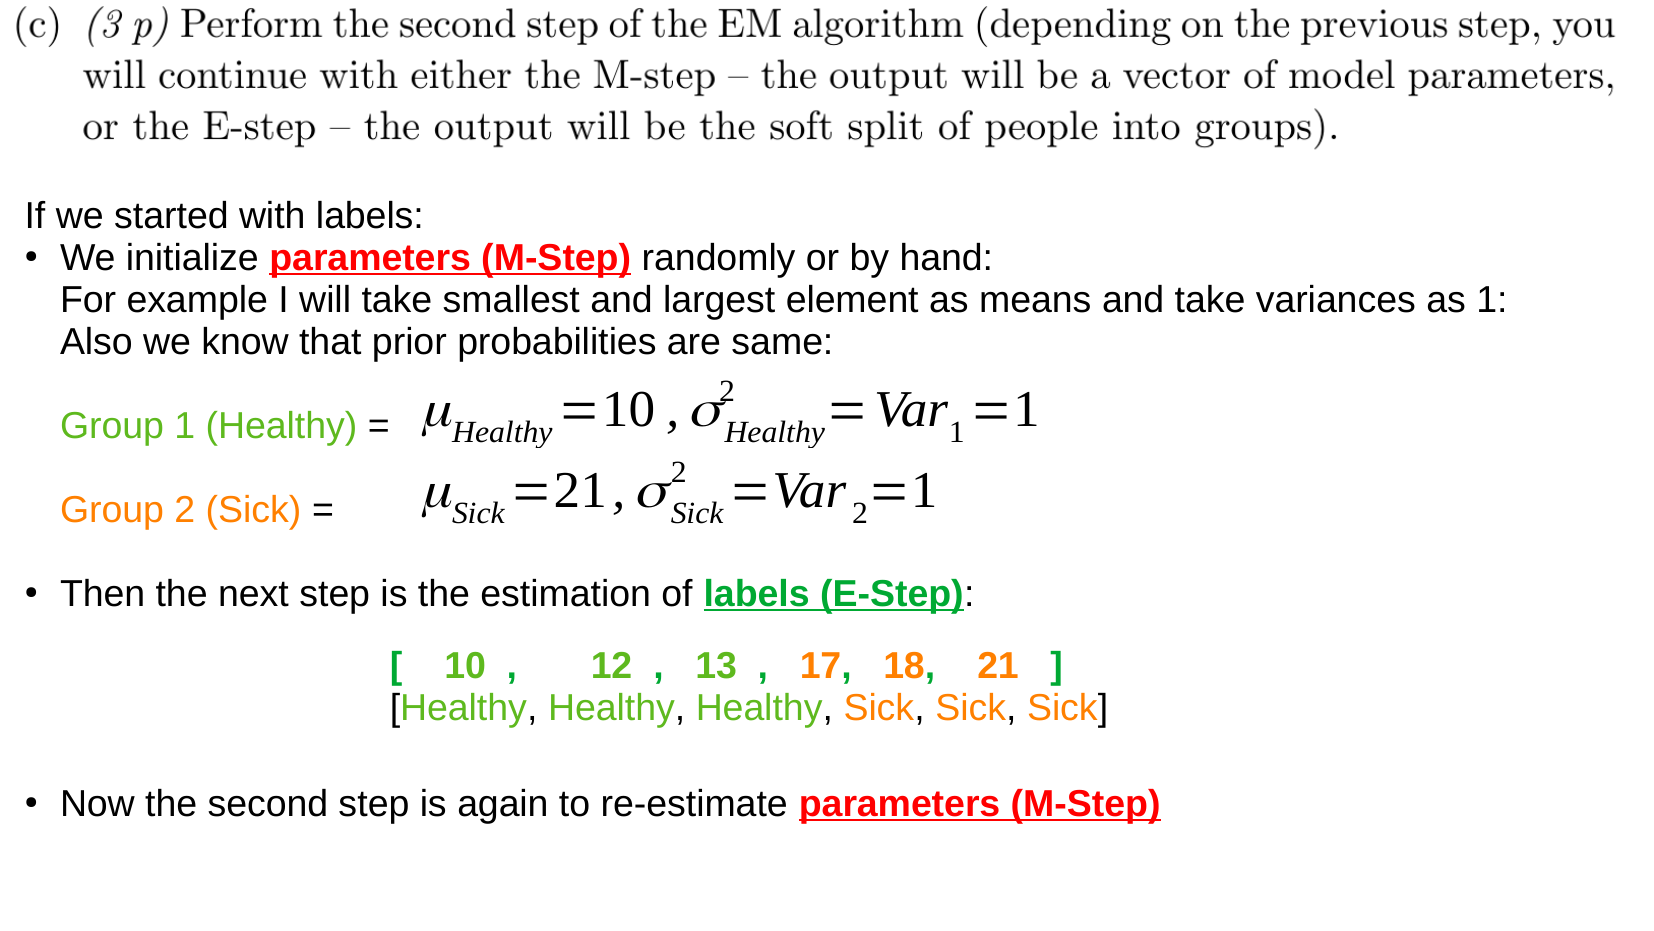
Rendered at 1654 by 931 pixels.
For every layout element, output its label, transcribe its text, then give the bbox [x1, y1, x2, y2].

picture [0, 0, 1654, 180]
text_box If we started with labels: We initialize parameters (M-Step) randomly or by hand: For example I will take smallest and largest element as means and take variances as 1: Also we know that prior probabilities are same: Group 1 (Healthy) = Group 2 (Sick) = Then the next step is the estimation of labels (E-Step): Now the second step is again to re-estimate parameters (M-Step) [9, 187, 1613, 833]
chart [393, 456, 965, 529]
chart [393, 375, 1065, 448]
text_box [ 10 , 12 , 13 , 17, 18, 21 ] [Healthy, Healthy, Healthy, Sick, Sick, Sick] [375, 637, 1163, 779]
